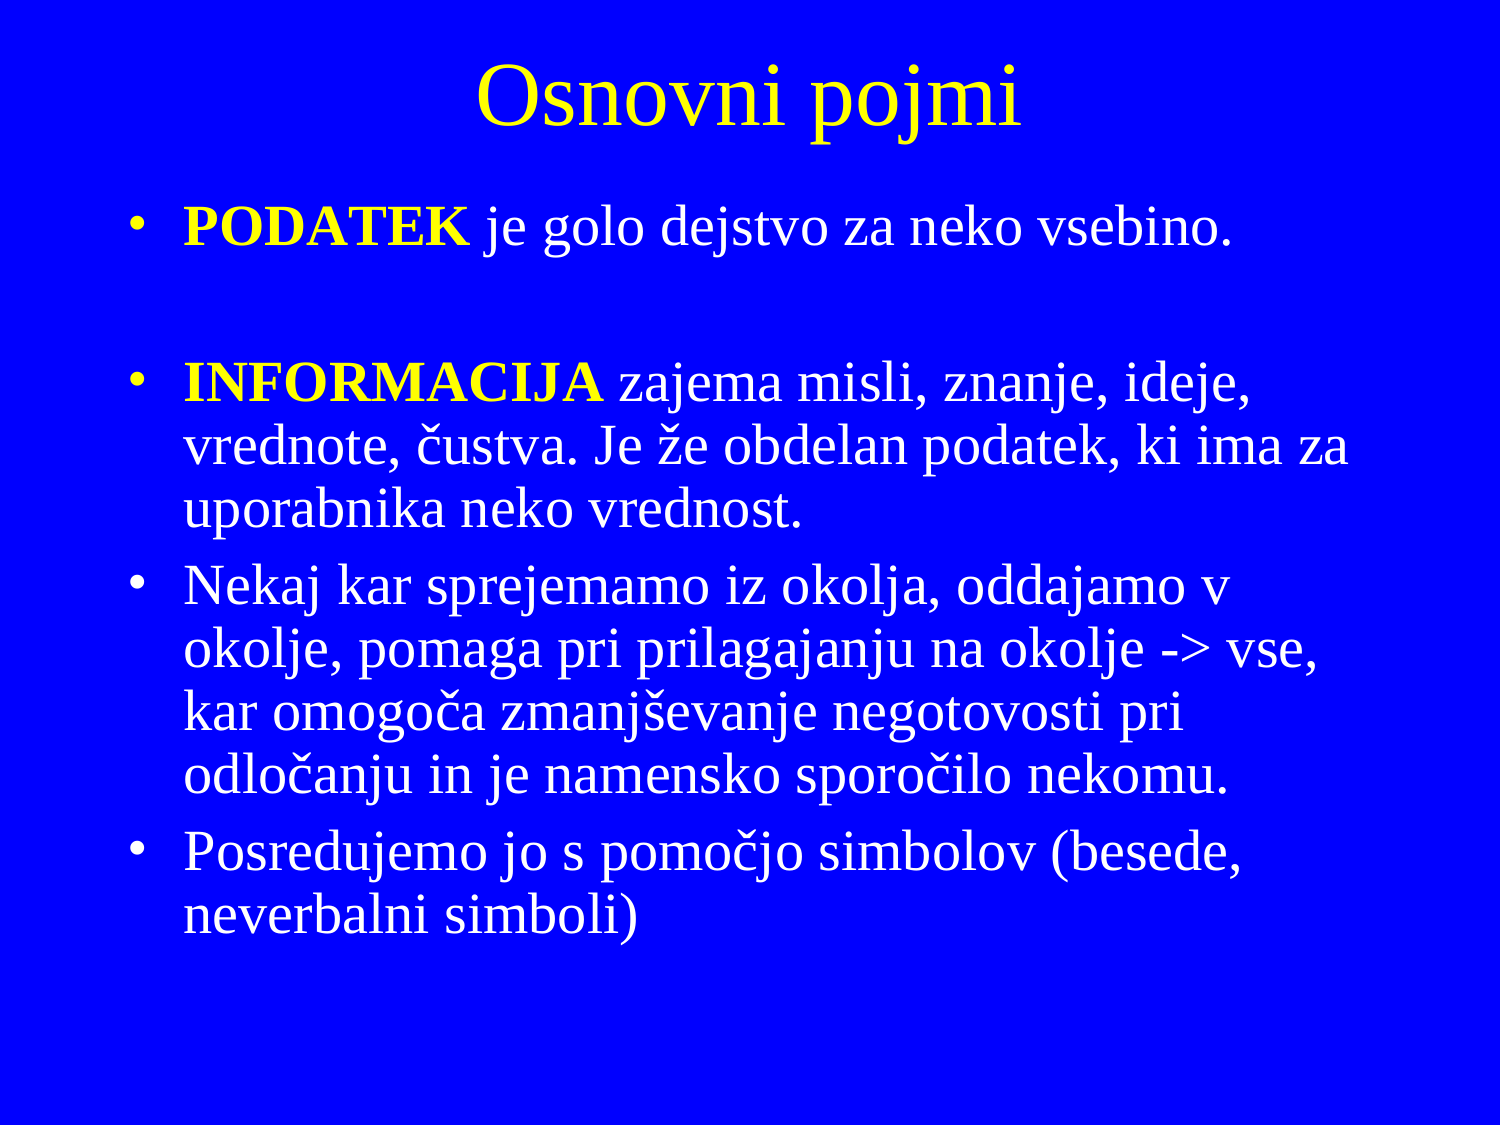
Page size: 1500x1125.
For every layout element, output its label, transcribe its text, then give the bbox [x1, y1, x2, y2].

list PODATEK je golo dejstvo za neko vsebino. INFORMACIJA zajema misli, znanje, ideje, vrednote, čustva. Je že obdelan podatek, ki ima za uporabnika neko vrednost. Nekaj kar sprejemamo iz okolja, oddajamo v okolje, pomaga pri prilagajanju na okolje -> vse, kar omogoča zmanjševanje negotovosti pri odločanju in je namensko sporočilo nekomu. Posredujemo jo s pomočjo simbolov (besede, neverbalni simboli) [112, 262, 1388, 1001]
title Osnovni pojmi [112, 26, 1388, 262]
